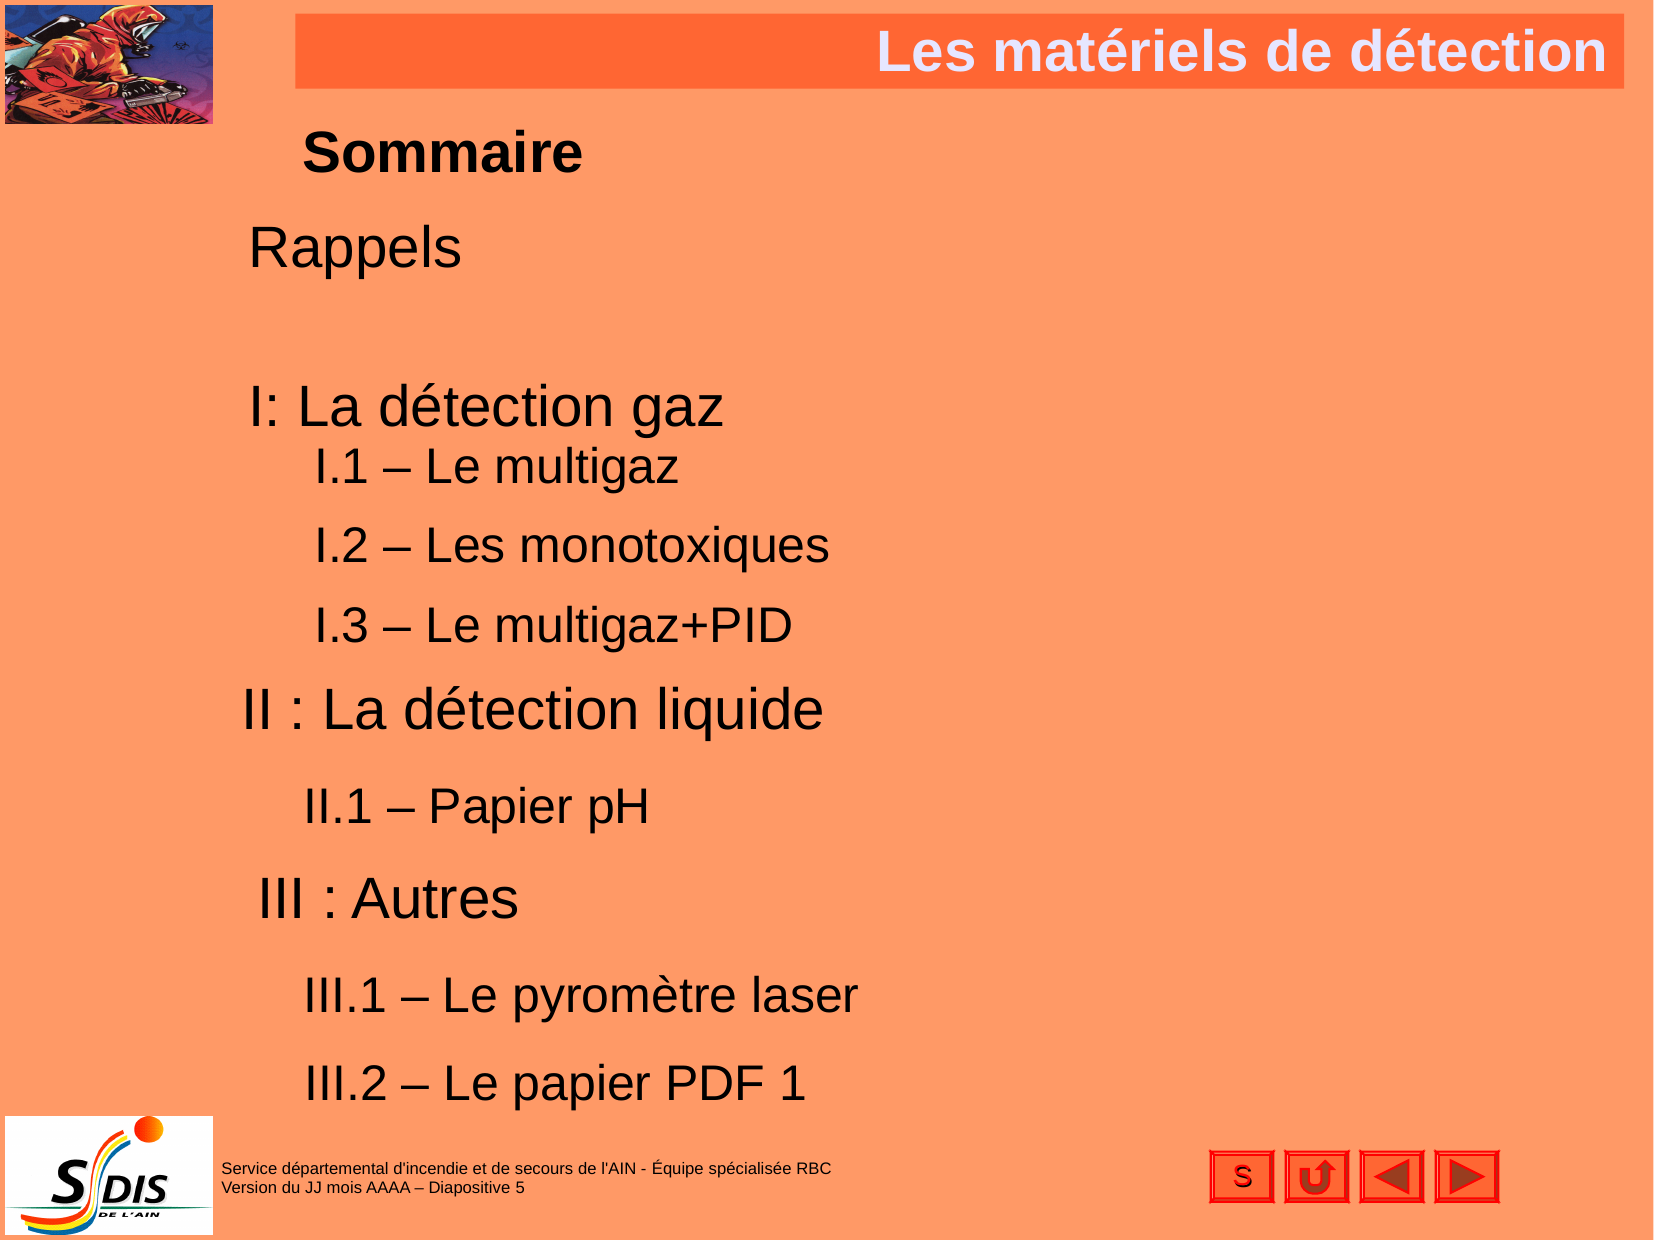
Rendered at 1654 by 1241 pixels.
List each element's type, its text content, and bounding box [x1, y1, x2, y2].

text_box Les matériels de détection [295, 13, 1625, 89]
picture [5, 5, 213, 124]
picture [5, 1116, 213, 1235]
text_box Sommaire [287, 112, 600, 193]
list Rappels I: La détection gaz I.1 – Le multigaz I.2 – Les monotoxiques I.3 – Le multigaz+PID II : La détection liquide II.1 – Papier pH III : Autres III.1 – Le pyromètre laser III.2 – Le papier PDF 1 [177, 206, 1453, 1211]
